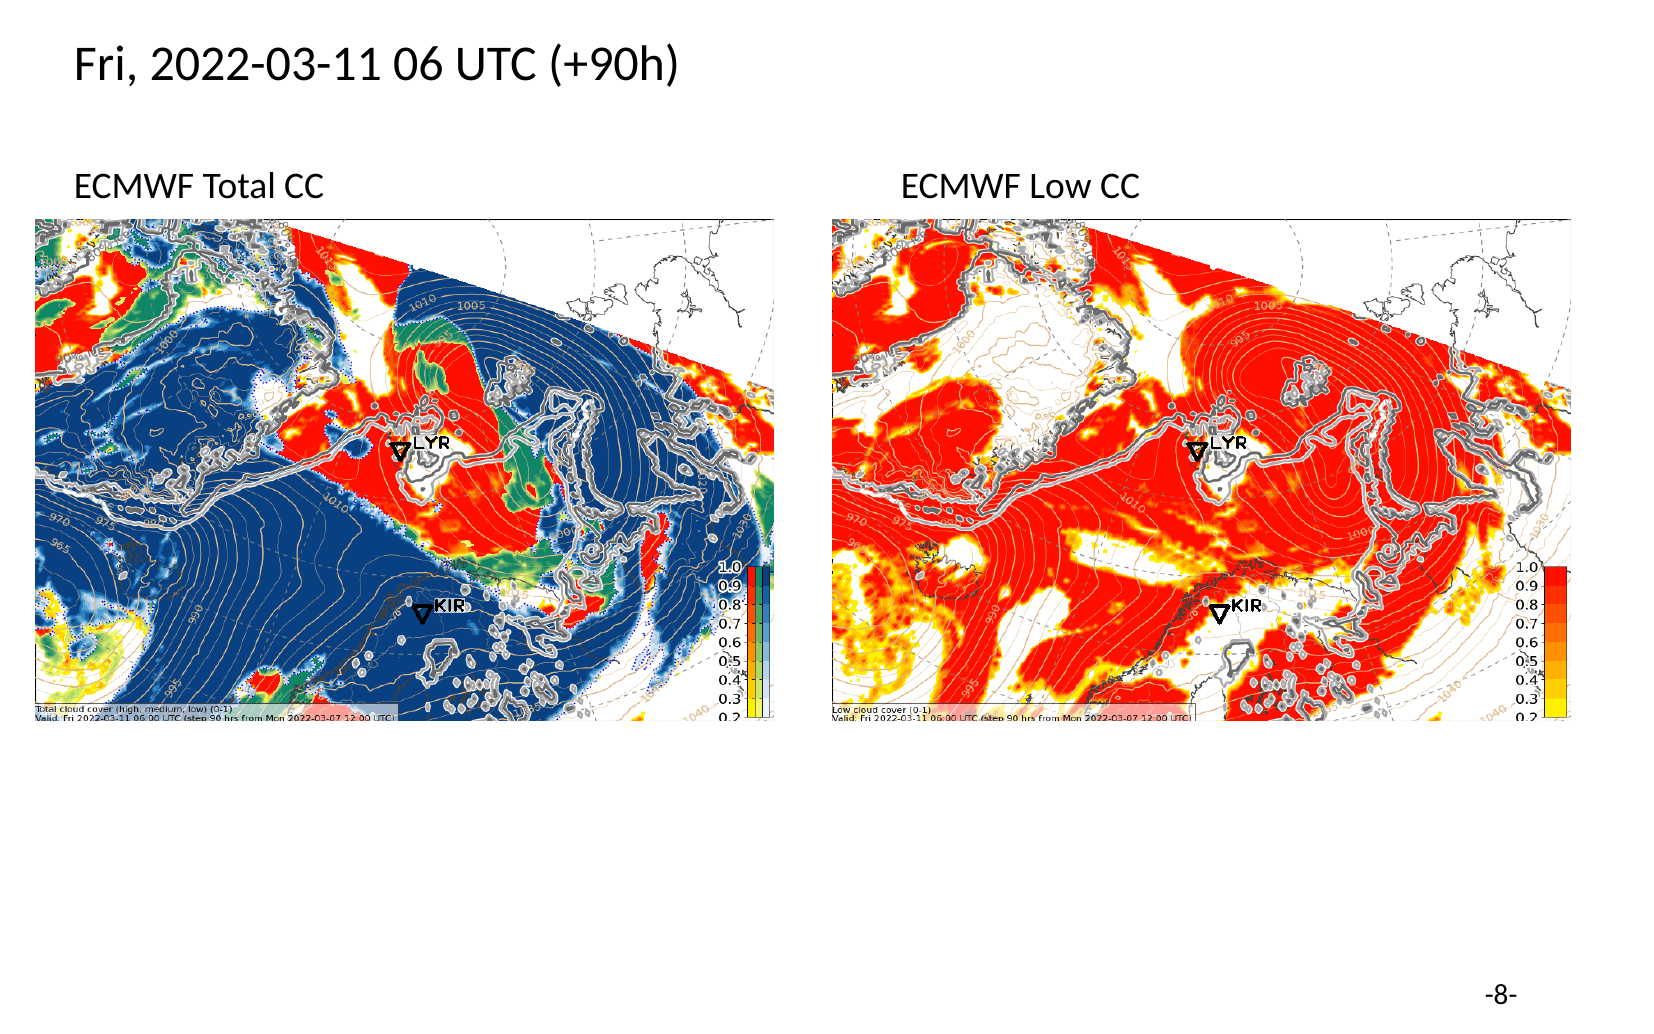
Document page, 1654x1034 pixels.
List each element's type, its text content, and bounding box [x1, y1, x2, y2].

text_box ECMWF Low CC [885, 153, 1182, 259]
text_box Fri, 2022-03-11 06 UTC (+90h) [58, 29, 1300, 157]
picture [832, 219, 1571, 721]
picture [35, 219, 774, 721]
text_box ECMWF Total CC [59, 153, 365, 259]
